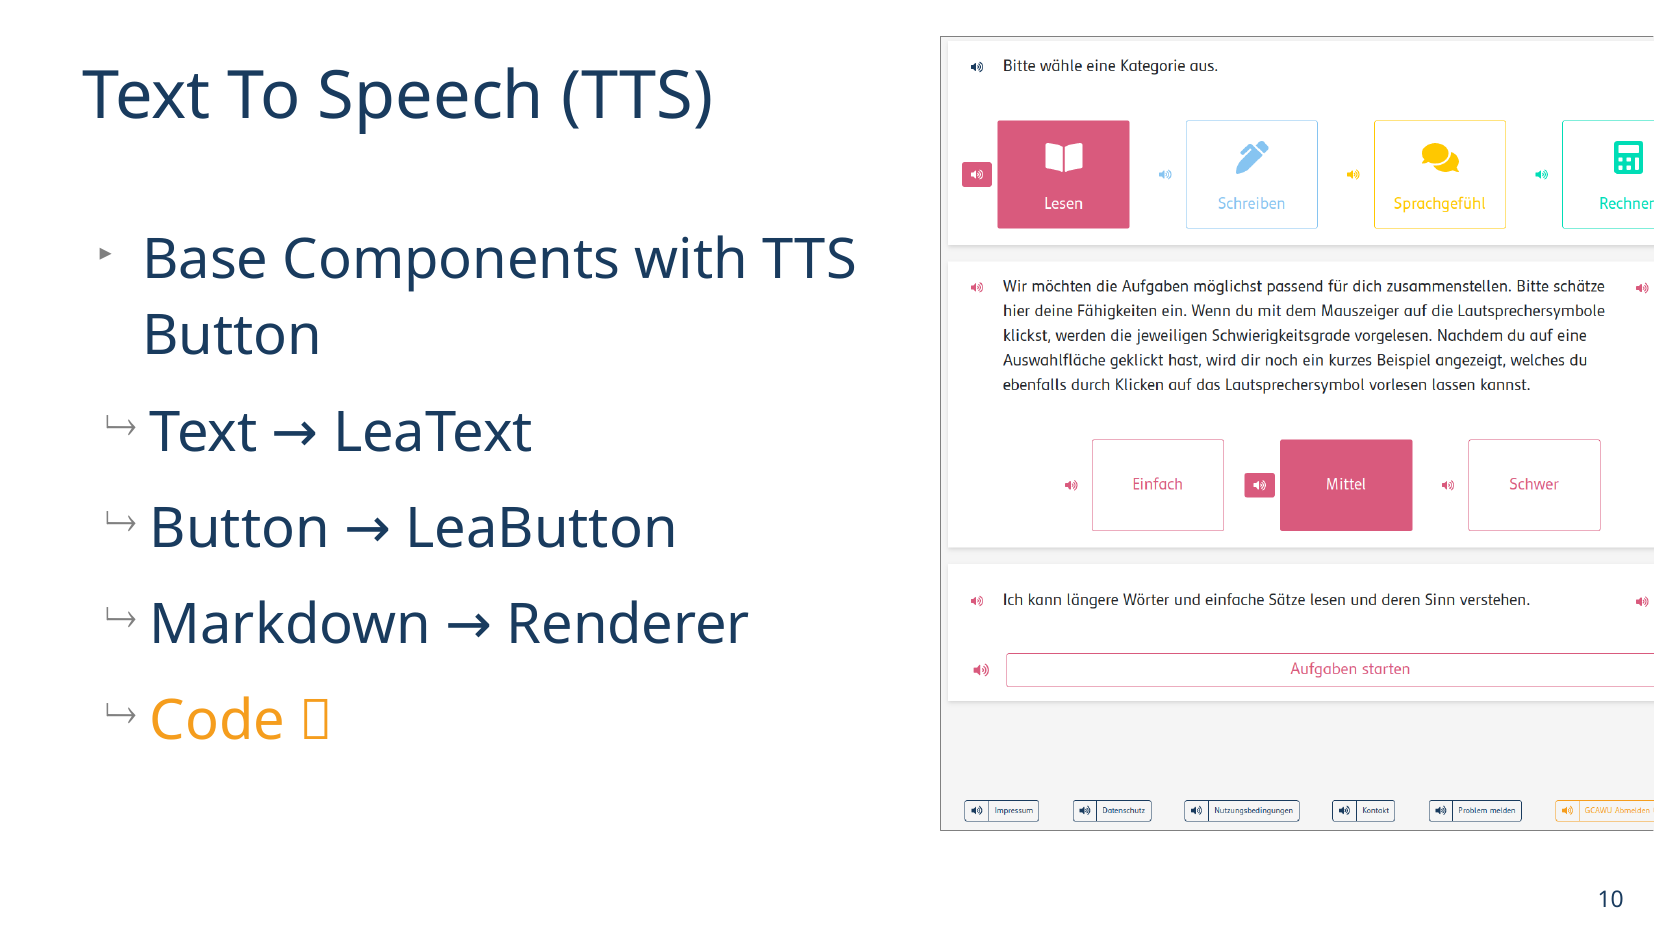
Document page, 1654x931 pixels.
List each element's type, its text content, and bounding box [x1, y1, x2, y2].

picture [940, 37, 1654, 831]
title Text To Speech (TTS) [82, 37, 1571, 148]
list Base Components with TTS Button Text → LeaText Button → LeaButton Markdown → Renderer Code 🔗 [82, 217, 916, 758]
